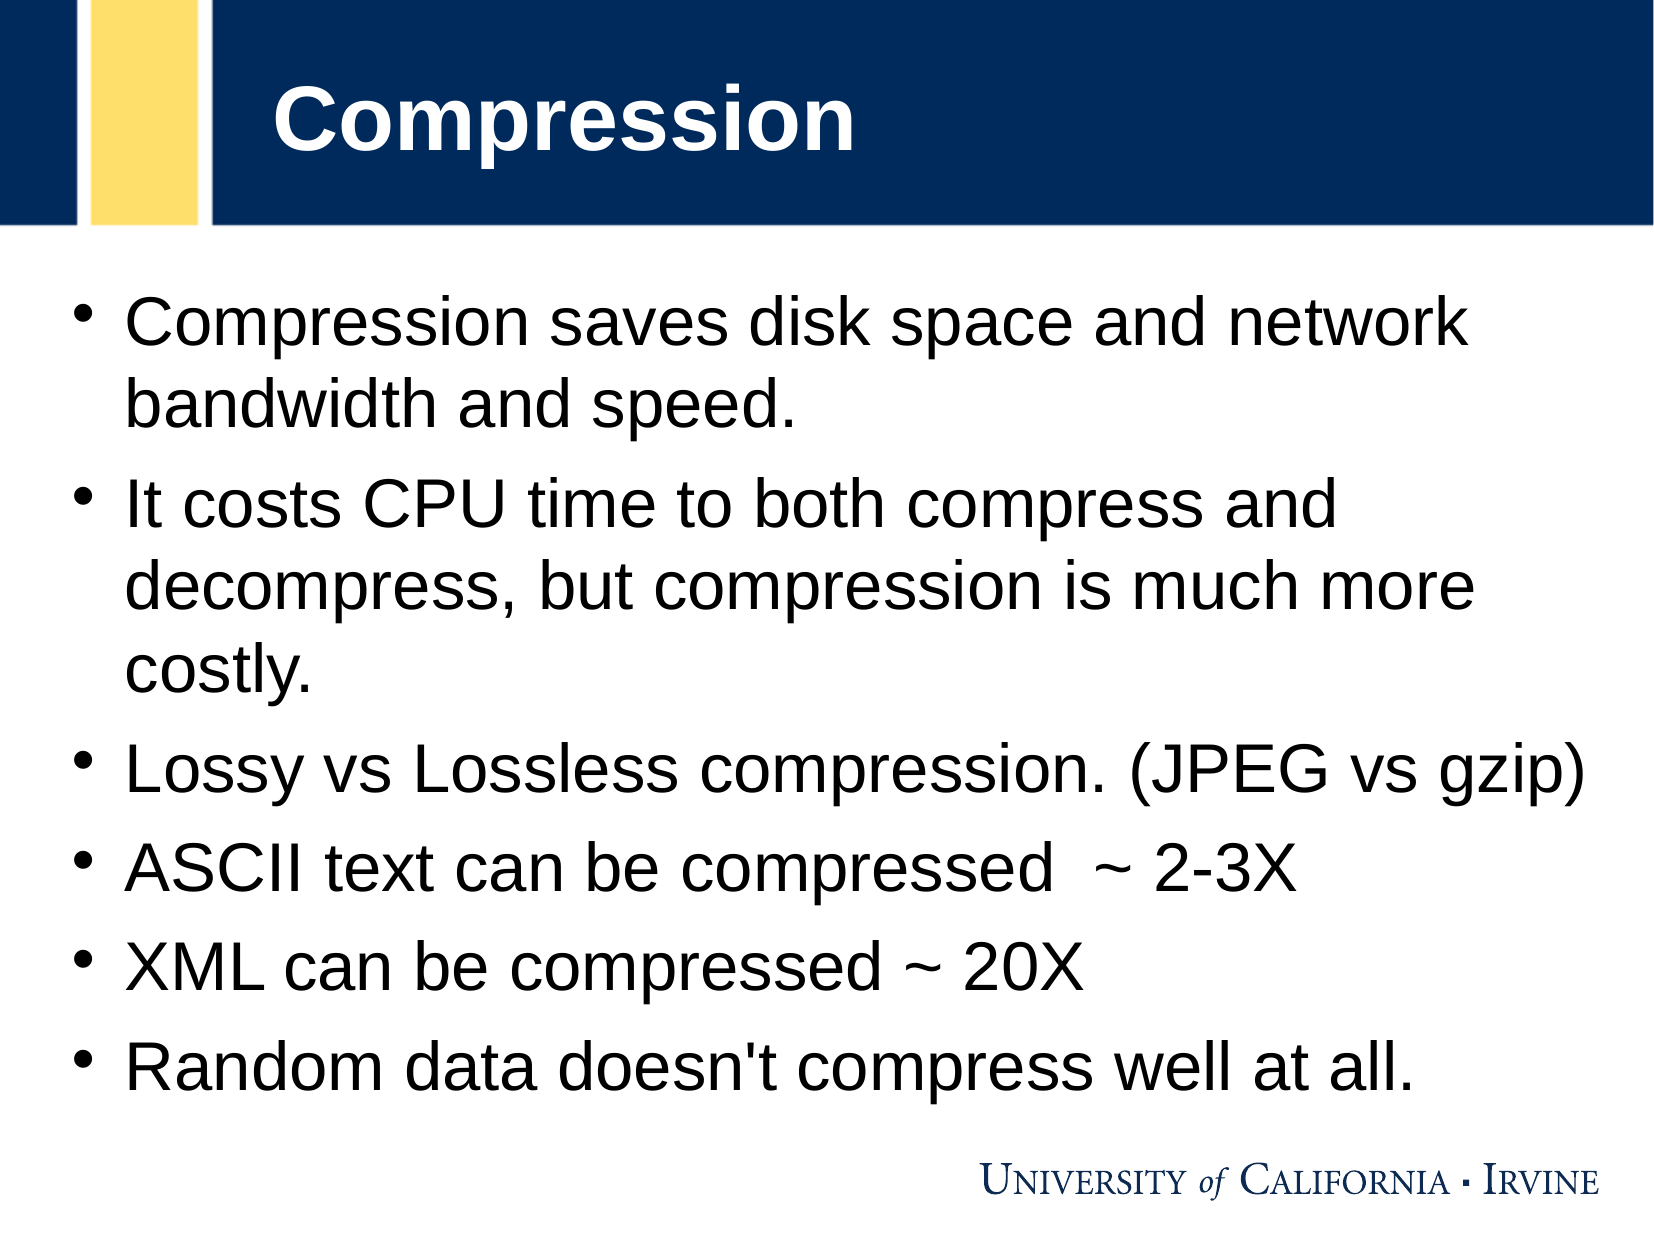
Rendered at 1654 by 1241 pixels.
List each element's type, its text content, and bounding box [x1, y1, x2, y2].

subtitle Compression saves disk space and network bandwidth and speed. It costs CPU time to both compress and decompress, but compression is much more costly. Lossy vs Lossless compression. (JPEG vs gzip) ASCII text can be compressed ~ 2-3X XML can be compressed ~ 20X Random data doesn't compress well at all. [39, 268, 1615, 1130]
title Compression [257, 0, 1654, 228]
picture [0, 0, 1654, 1241]
